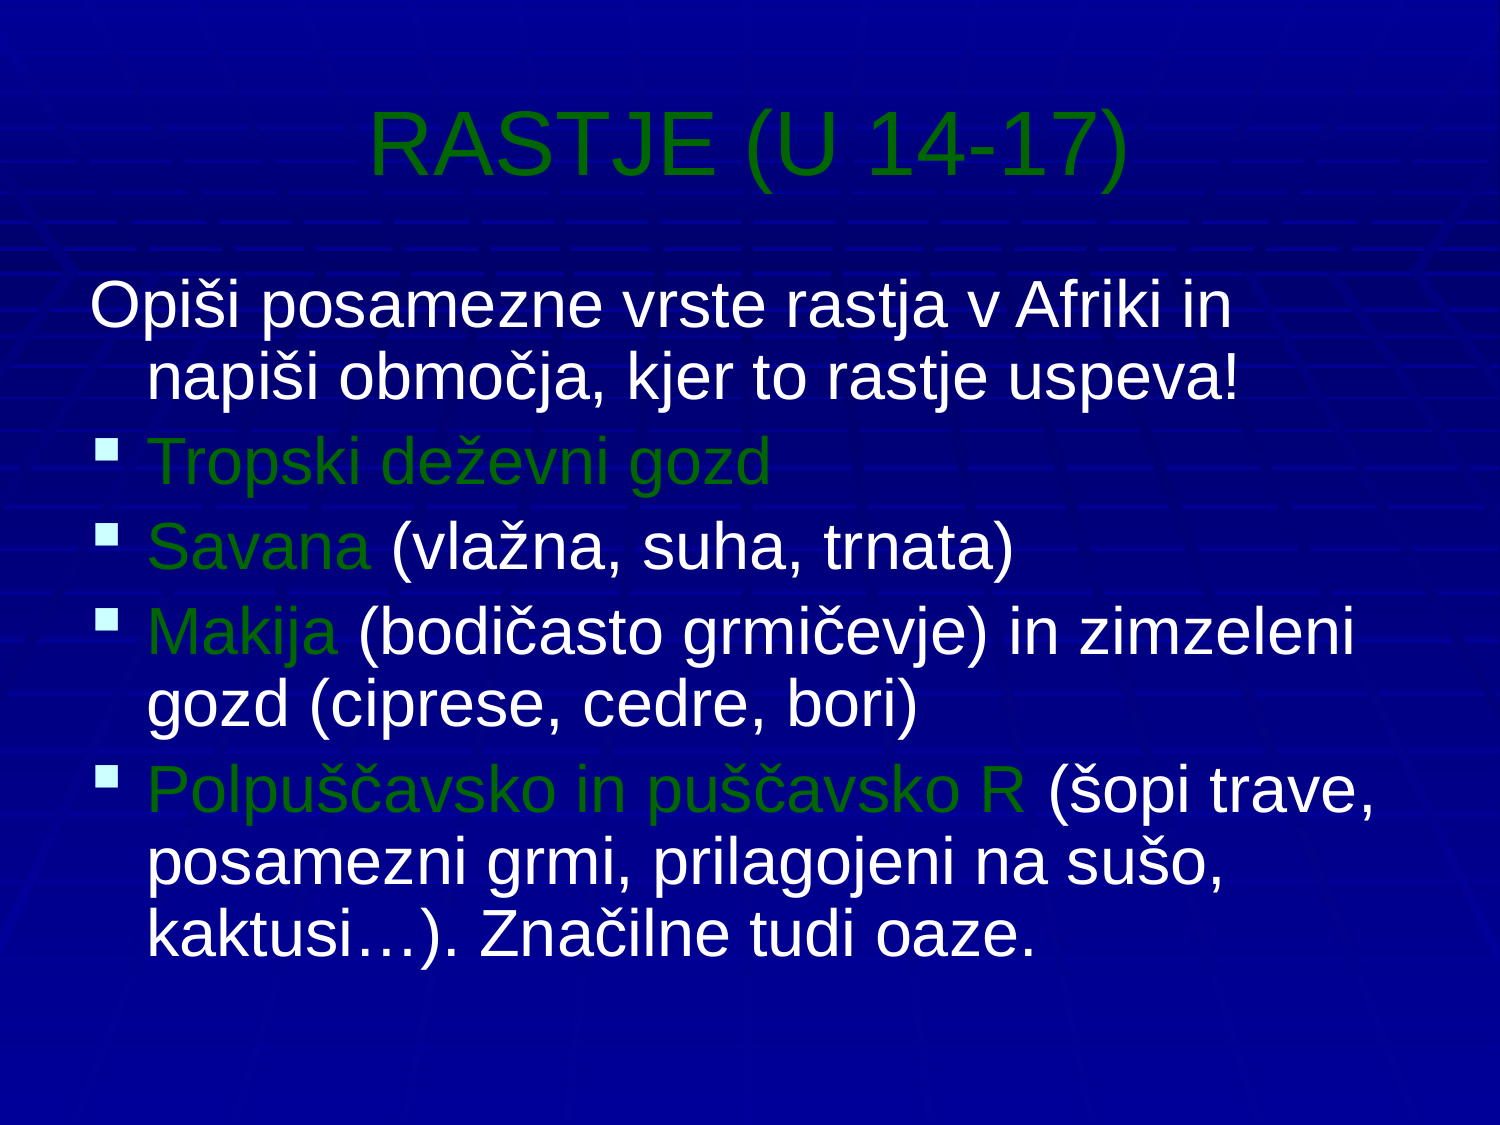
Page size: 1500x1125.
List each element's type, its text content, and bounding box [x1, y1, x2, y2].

list Opiši posamezne vrste rastja v Afriki in napiši območja, kjer to rastje uspeva! Tropski deževni gozd Savana (vlažna, suha, trnata) Makija (bodičasto grmičevje) in zimzeleni gozd (ciprese, cedre, bori) Polpuščavsko in puščavsko R (šopi trave, posamezni grmi, prilagojeni na sušo, kaktusi…). Značilne tudi oaze. [74, 262, 1425, 1000]
title RASTJE (U 14-17) [74, 44, 1425, 233]
